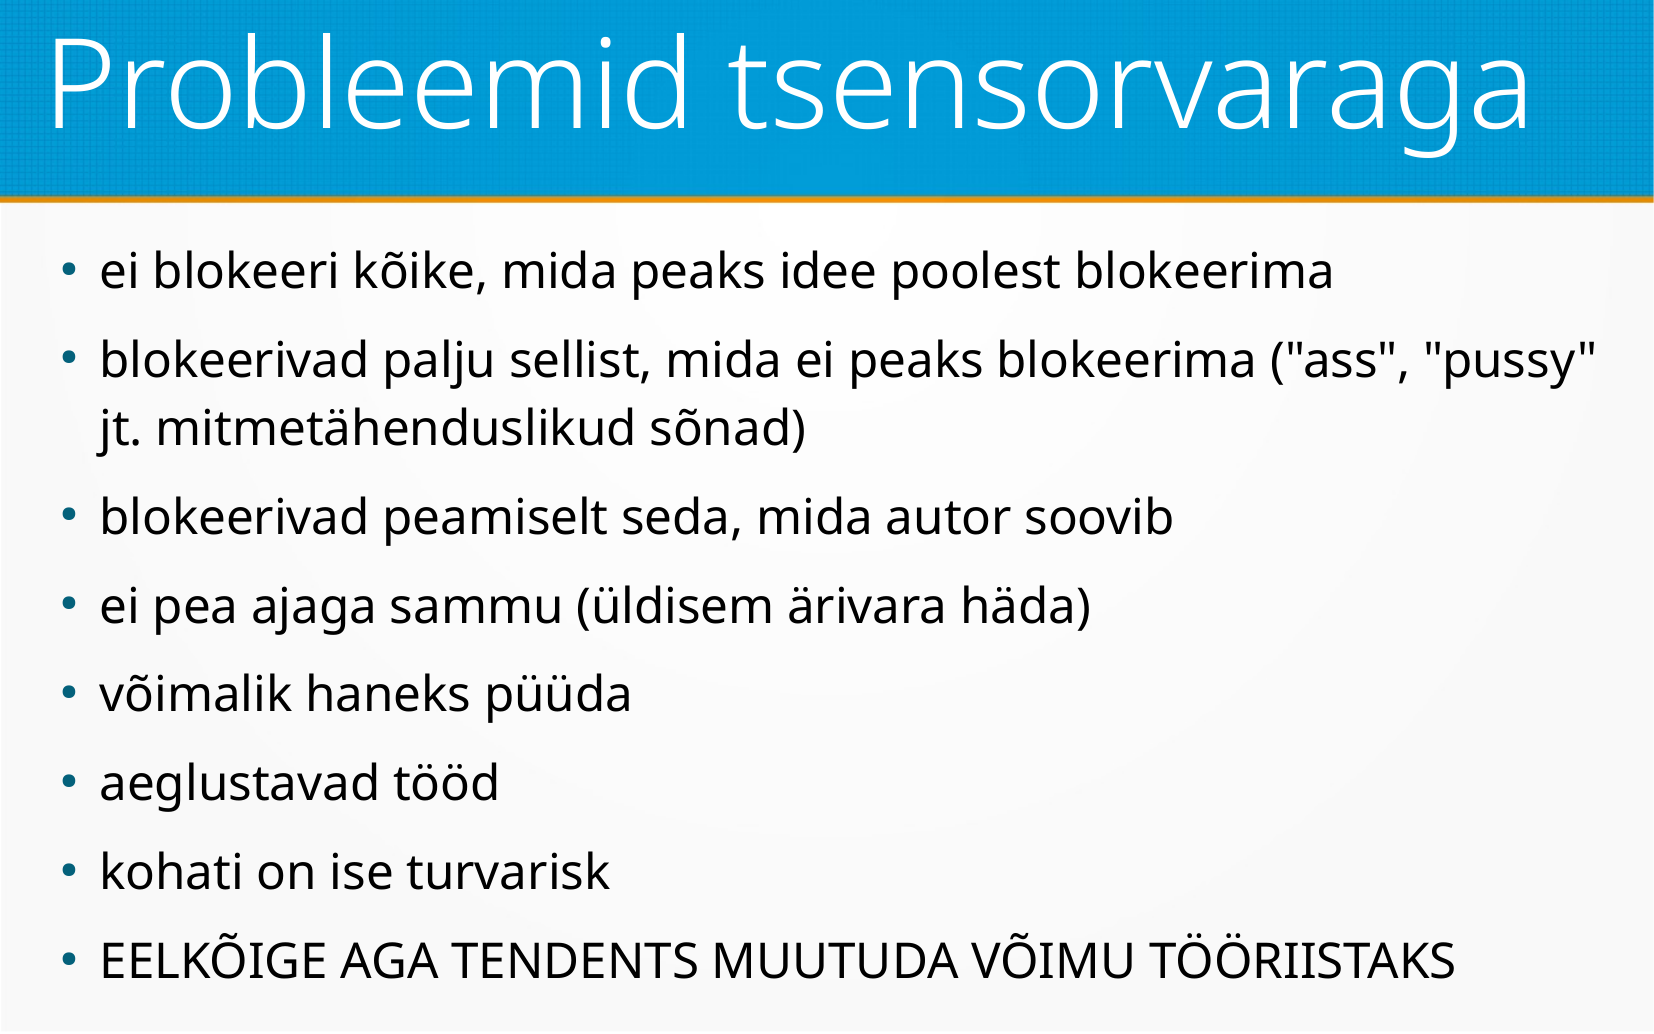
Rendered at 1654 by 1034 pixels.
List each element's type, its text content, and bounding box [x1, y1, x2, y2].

title Probleemid tsensorvaraga [43, 0, 1619, 166]
list ei blokeeri kõike, mida peaks idee poolest blokeerima blokeerivad palju sellist, mida ei peaks blokeerima ("ass", "pussy" jt. mitmetähenduslikud sõnad) blokeerivad peamiselt seda, mida autor soovib ei pea ajaga sammu (üldisem ärivara häda) võimalik haneks püüda aeglustavad tööd kohati on ise turvarisk EELKÕIGE AGA TENDENTS MUUTUDA VÕIMU TÖÖRIISTAKS [47, 236, 1607, 1002]
picture [0, 195, 1654, 1034]
